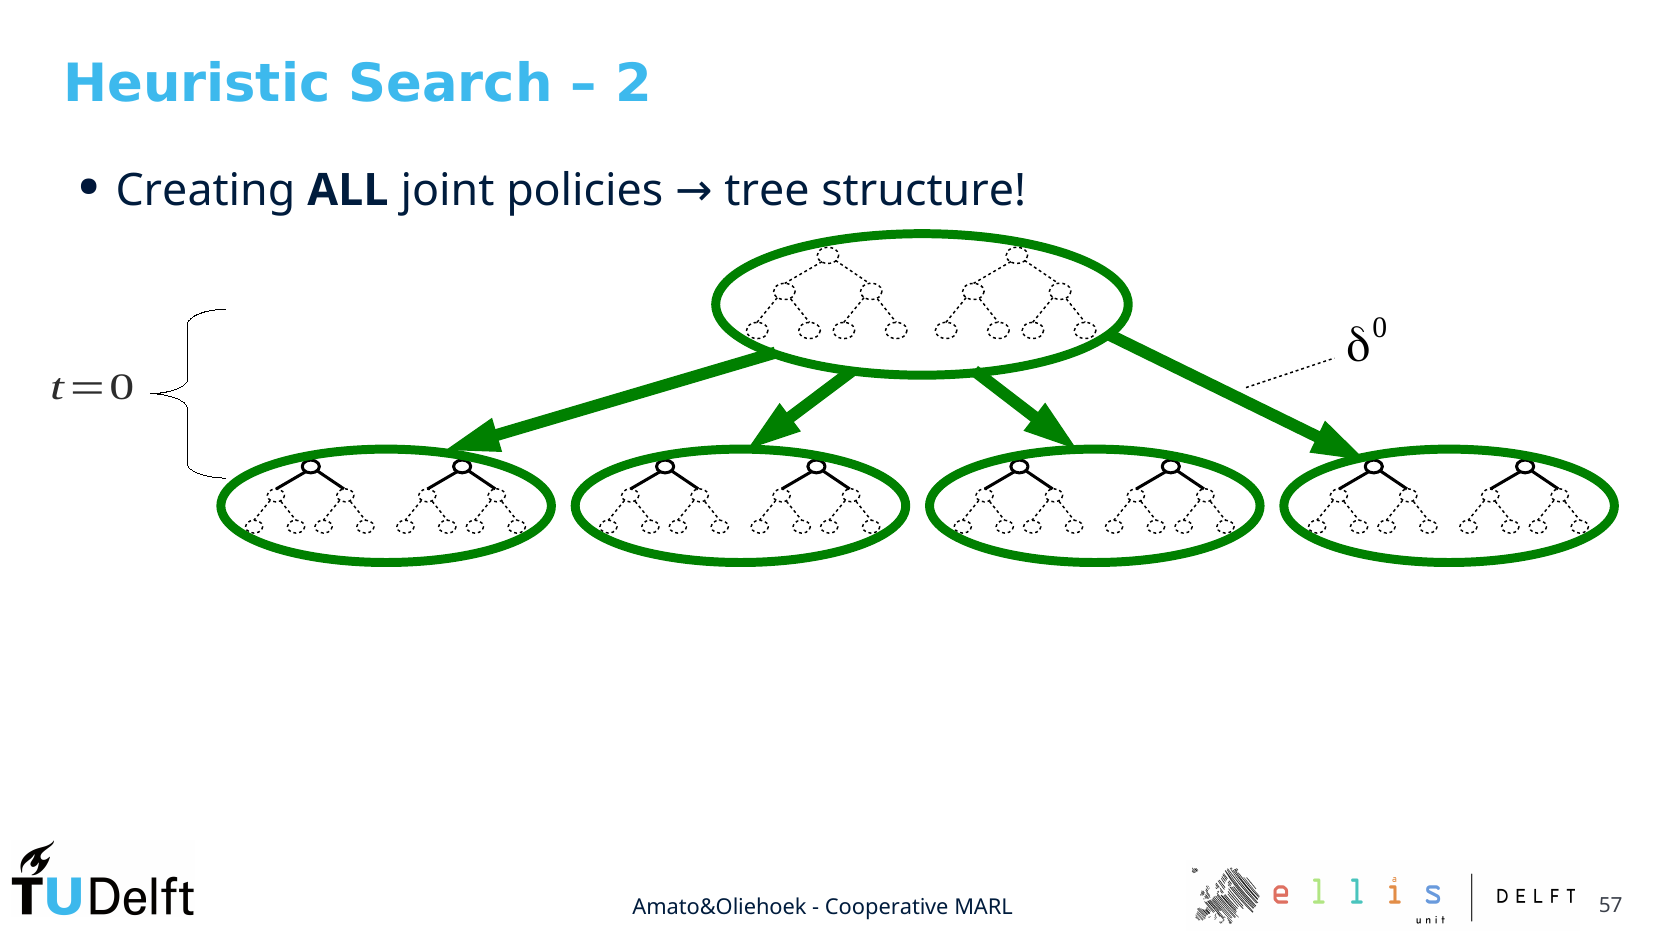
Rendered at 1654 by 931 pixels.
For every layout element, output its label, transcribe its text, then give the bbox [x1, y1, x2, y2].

chart [43, 365, 142, 407]
chart [1340, 310, 1394, 366]
picture [11, 840, 195, 917]
title Heuristic Search – 2 [63, 12, 1571, 112]
list Creating ALL joint policies → tree structure! [721, 239, 1123, 370]
list Creating ALL joint policies → tree structure! [580, 454, 901, 558]
list Creating ALL joint policies → tree structure! [63, 161, 1571, 776]
list Creating ALL joint policies → tree structure! [935, 454, 1255, 558]
list Creating ALL joint policies → tree structure! [226, 454, 546, 558]
picture [1186, 860, 1580, 931]
list Creating ALL joint policies → tree structure! [1289, 454, 1571, 558]
